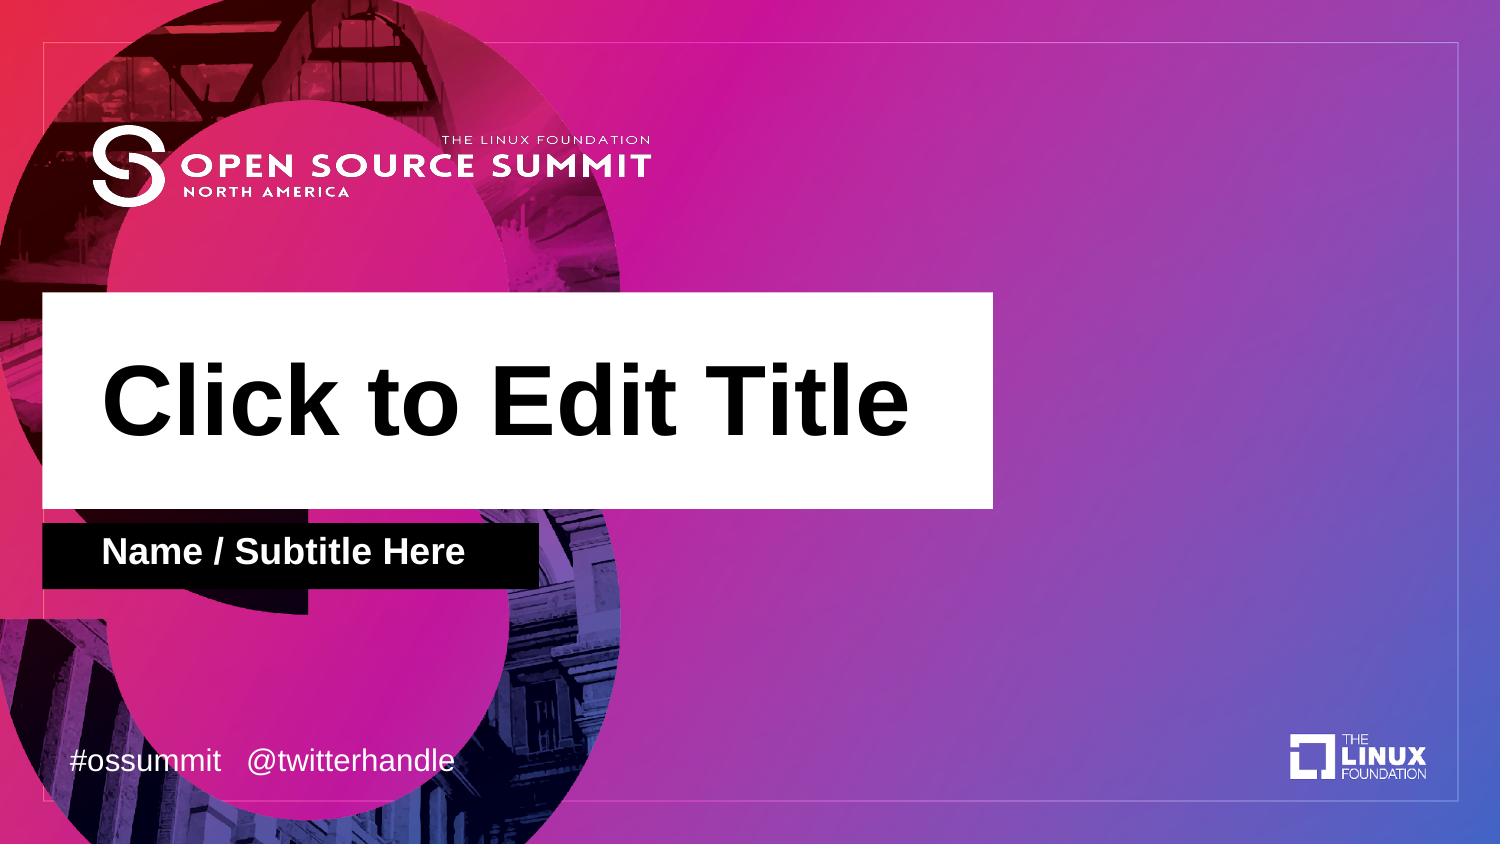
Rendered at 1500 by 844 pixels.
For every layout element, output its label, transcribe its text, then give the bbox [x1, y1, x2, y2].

list Click to Edit Title [42, 292, 993, 509]
text_box @twitterhandle [231, 734, 502, 792]
list Name / Subtitle Here [42, 523, 539, 590]
text_box #ossummit [54, 732, 246, 790]
